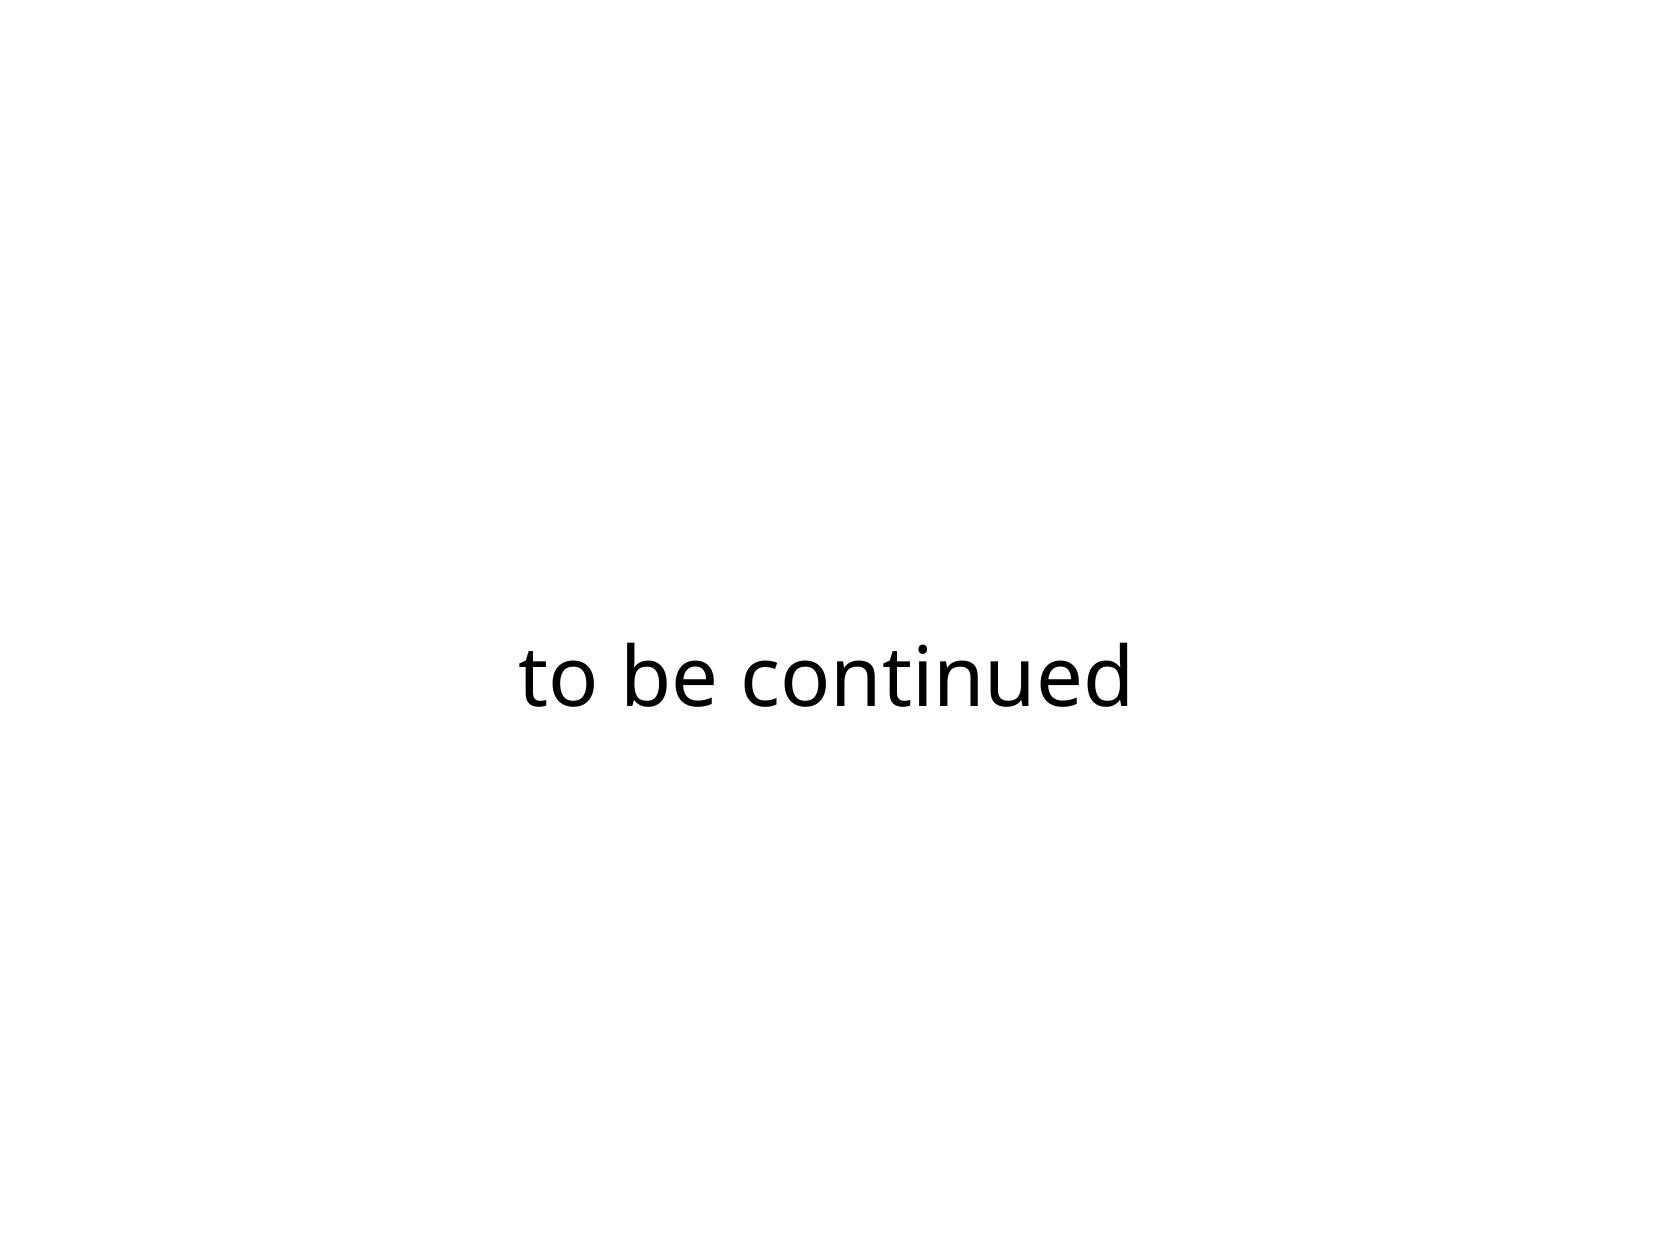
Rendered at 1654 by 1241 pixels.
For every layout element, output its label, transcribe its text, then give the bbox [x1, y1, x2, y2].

subtitle to be continued [82, 49, 1571, 1094]
